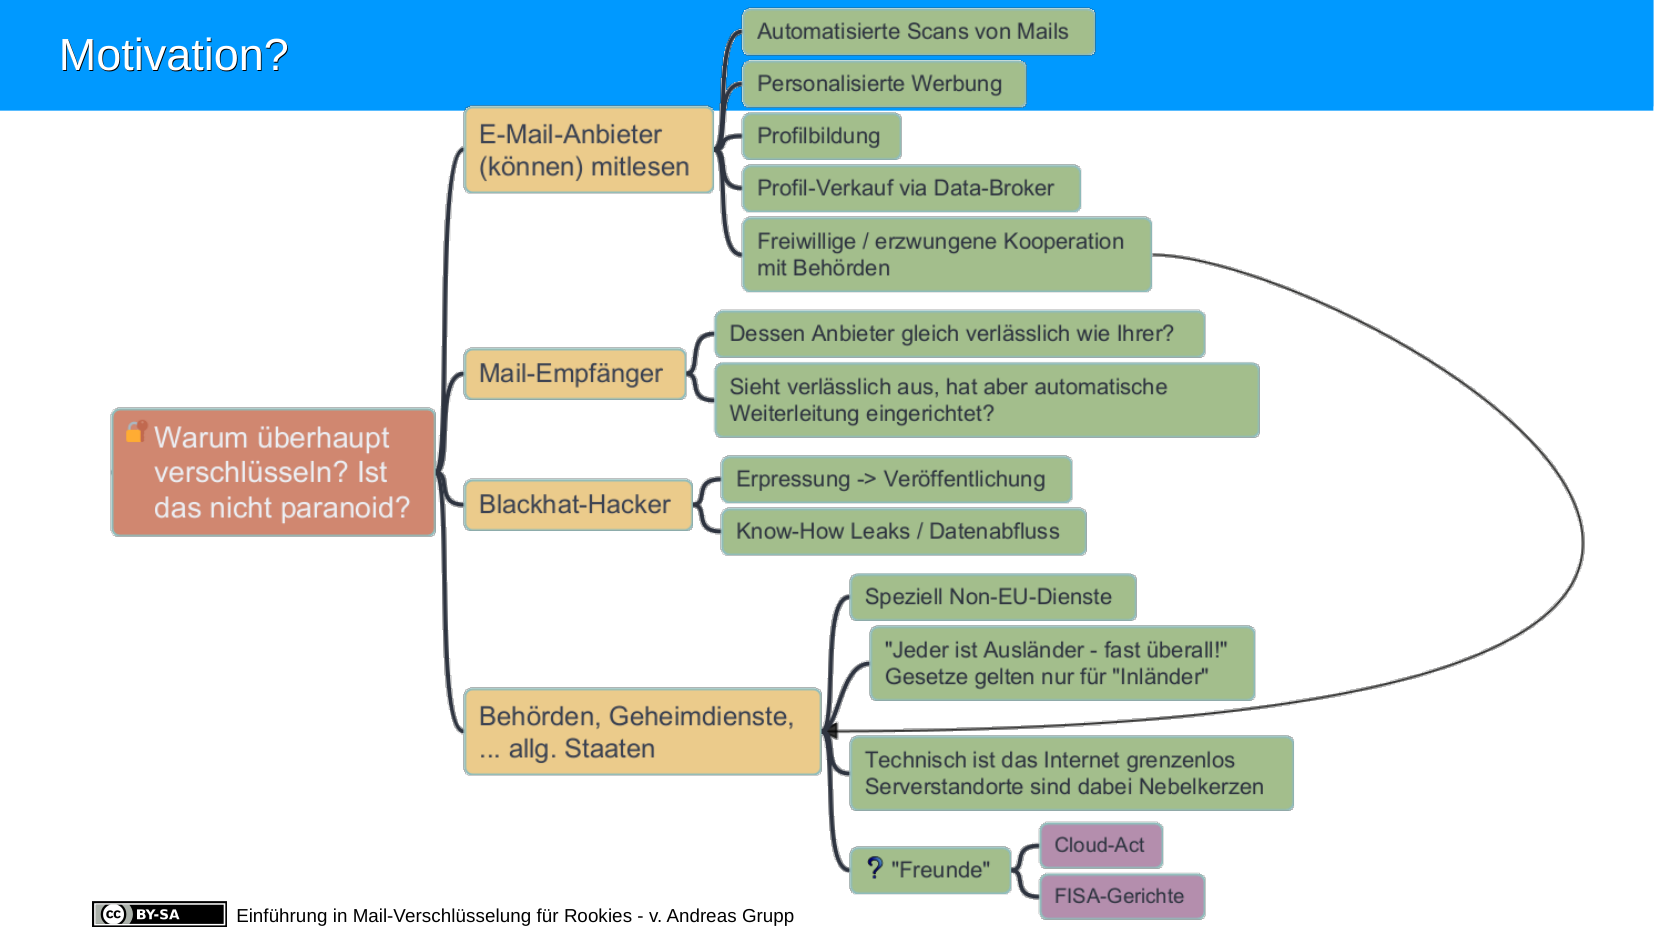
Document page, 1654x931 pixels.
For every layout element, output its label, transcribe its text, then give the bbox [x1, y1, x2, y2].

title Motivation? [59, 21, 103, 89]
picture [92, 0, 1589, 927]
